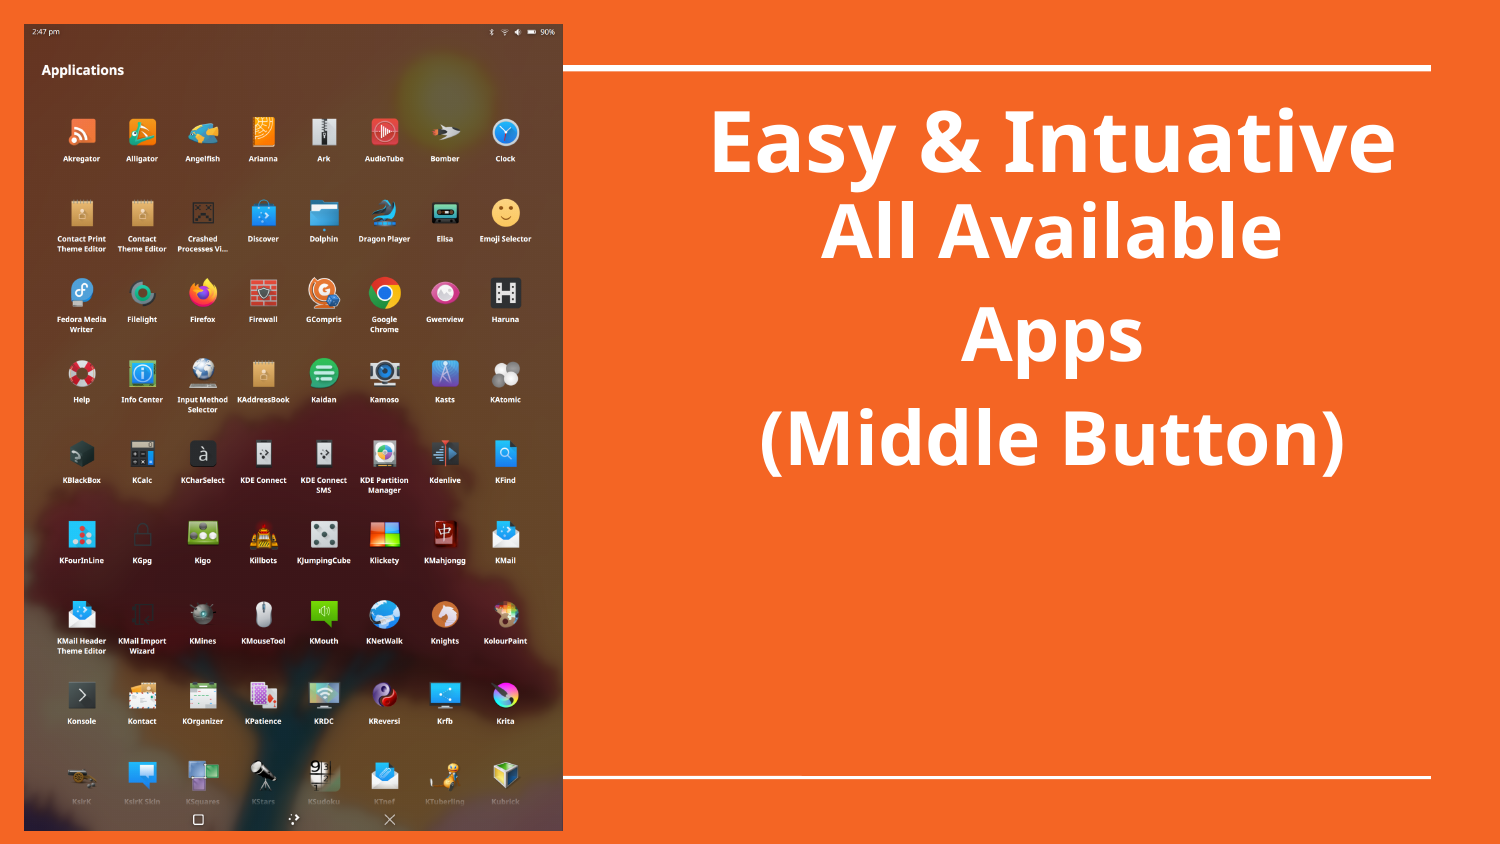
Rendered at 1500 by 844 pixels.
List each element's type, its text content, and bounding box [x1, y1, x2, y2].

subtitle All Available Apps (Middle Button) [705, 260, 1401, 496]
title Easy & Intuative [674, 72, 1432, 225]
picture [24, 24, 563, 831]
